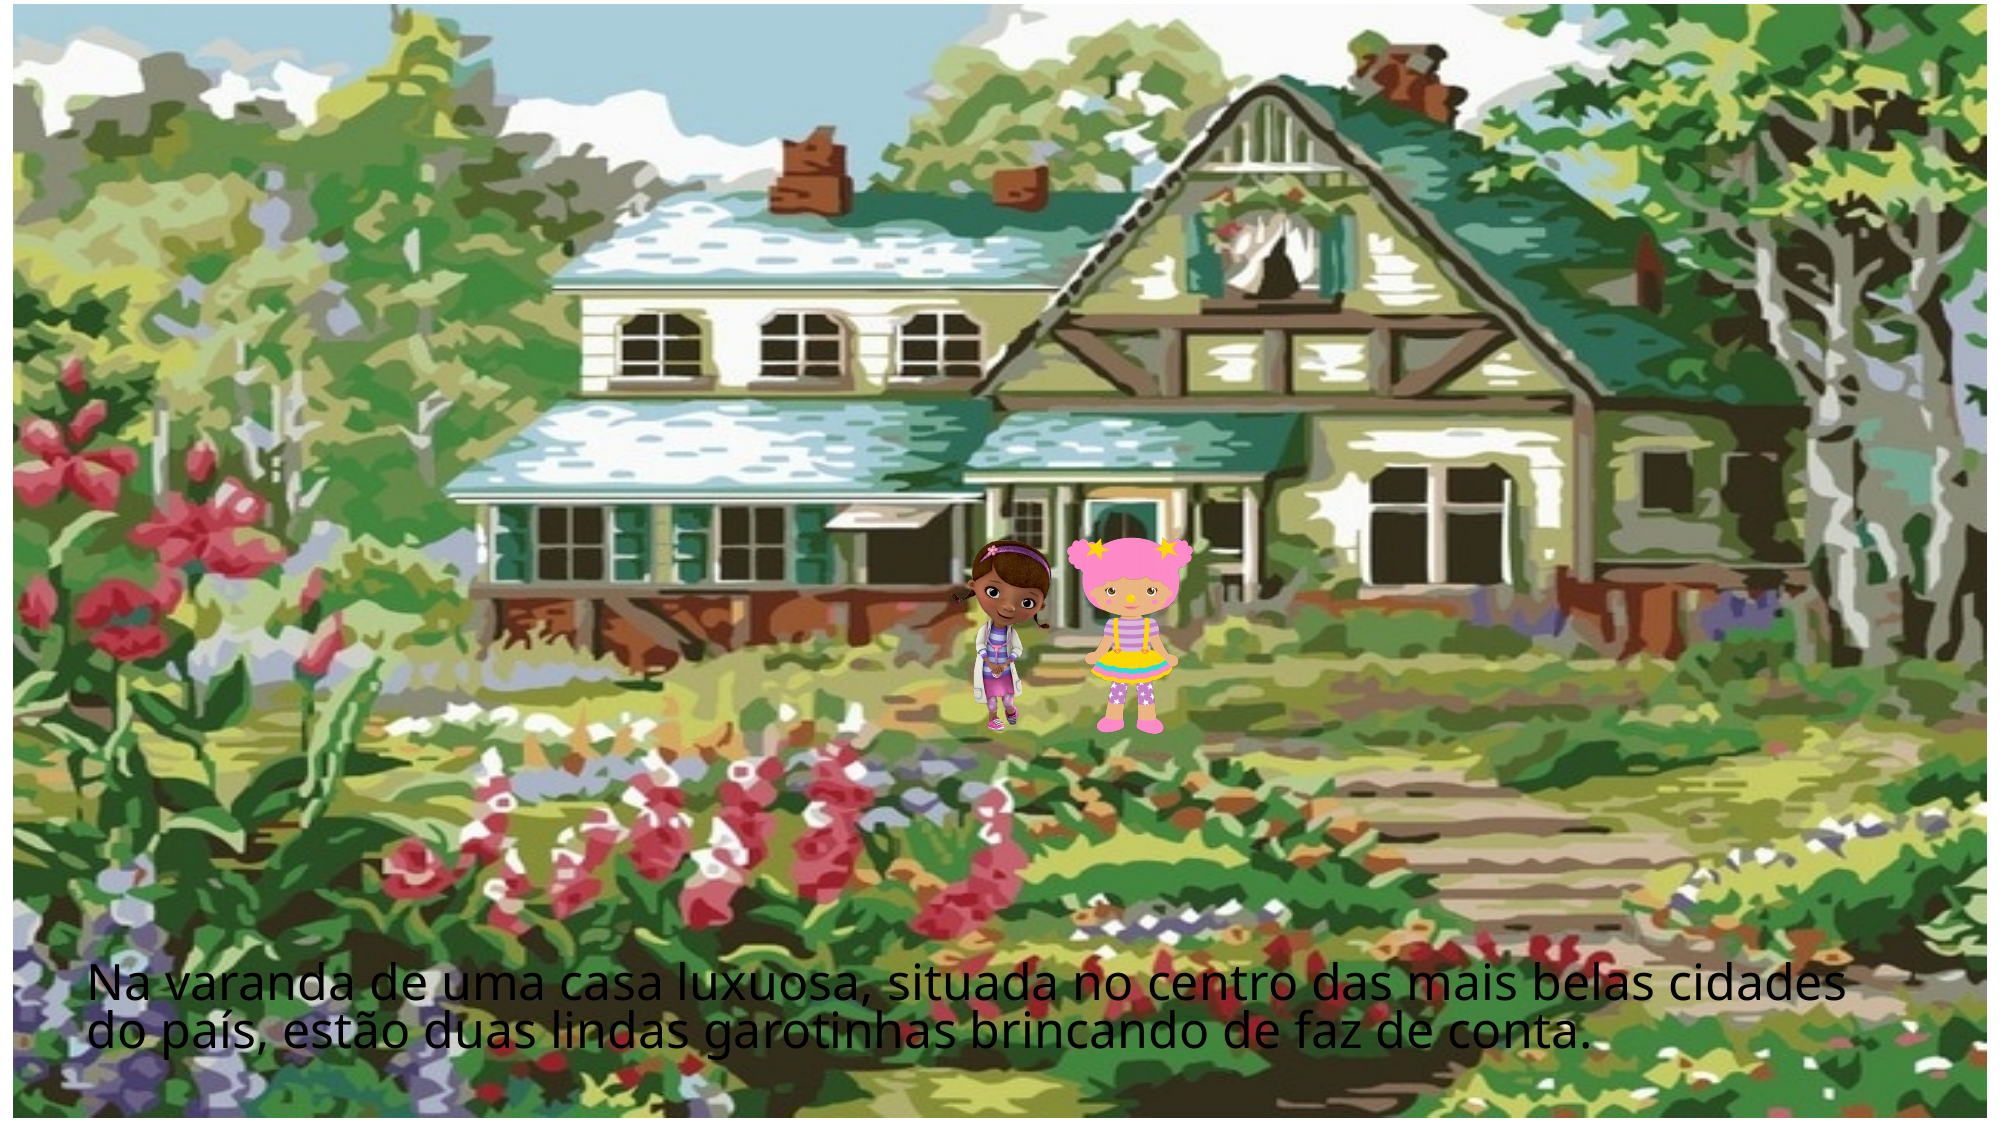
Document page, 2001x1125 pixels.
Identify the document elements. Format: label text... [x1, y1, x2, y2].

picture [13, 4, 1987, 1118]
list Na varanda de uma casa luxuosa, situada no centro das mais belas cidades do país, estão duas lindas garotinhas brincando de faz de conta. [71, 955, 1917, 1078]
